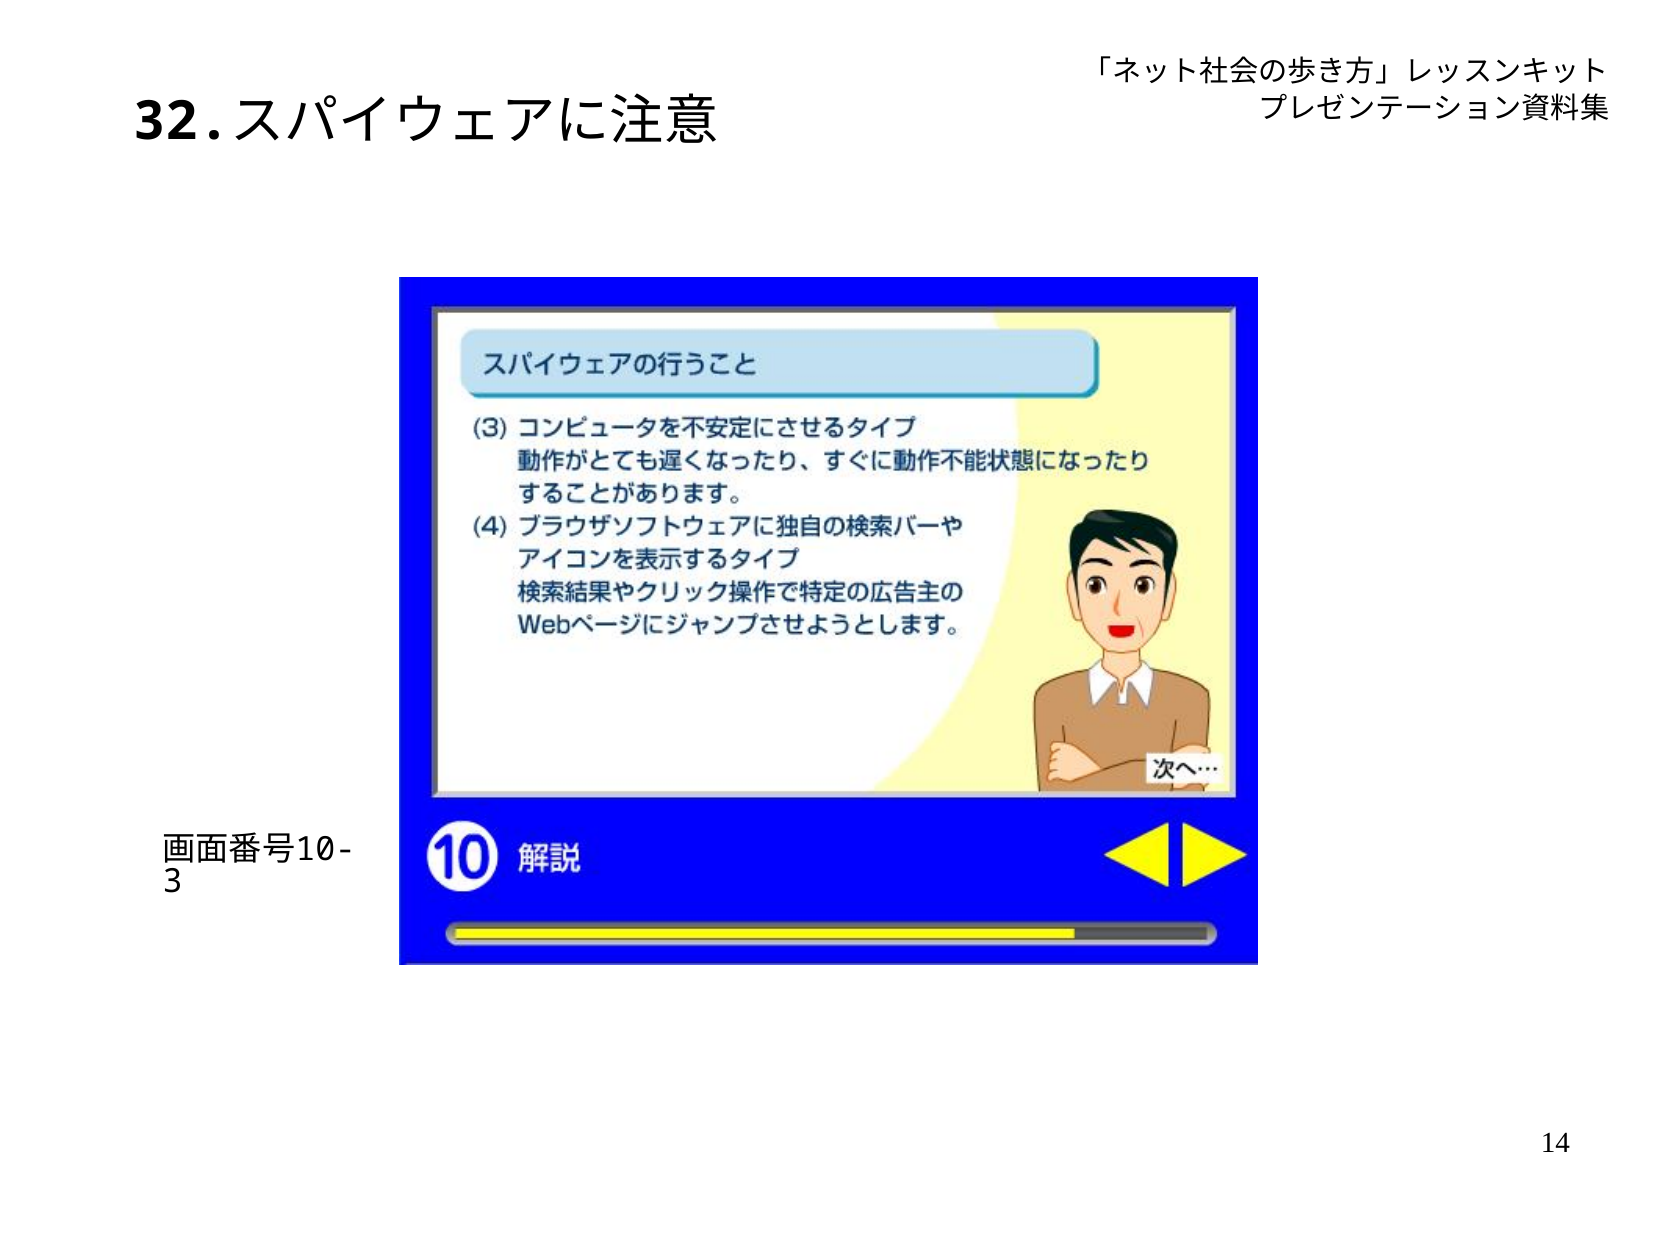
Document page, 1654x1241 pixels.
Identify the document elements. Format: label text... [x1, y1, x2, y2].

text_box 32.スパイウェアに注意 [118, 88, 1093, 158]
text_box 画面番号10-3 [147, 826, 384, 907]
text_box 「ネット社会の歩き方」レッスンキット プレゼンテーション資料集 [1062, 44, 1625, 134]
picture [399, 277, 1258, 965]
